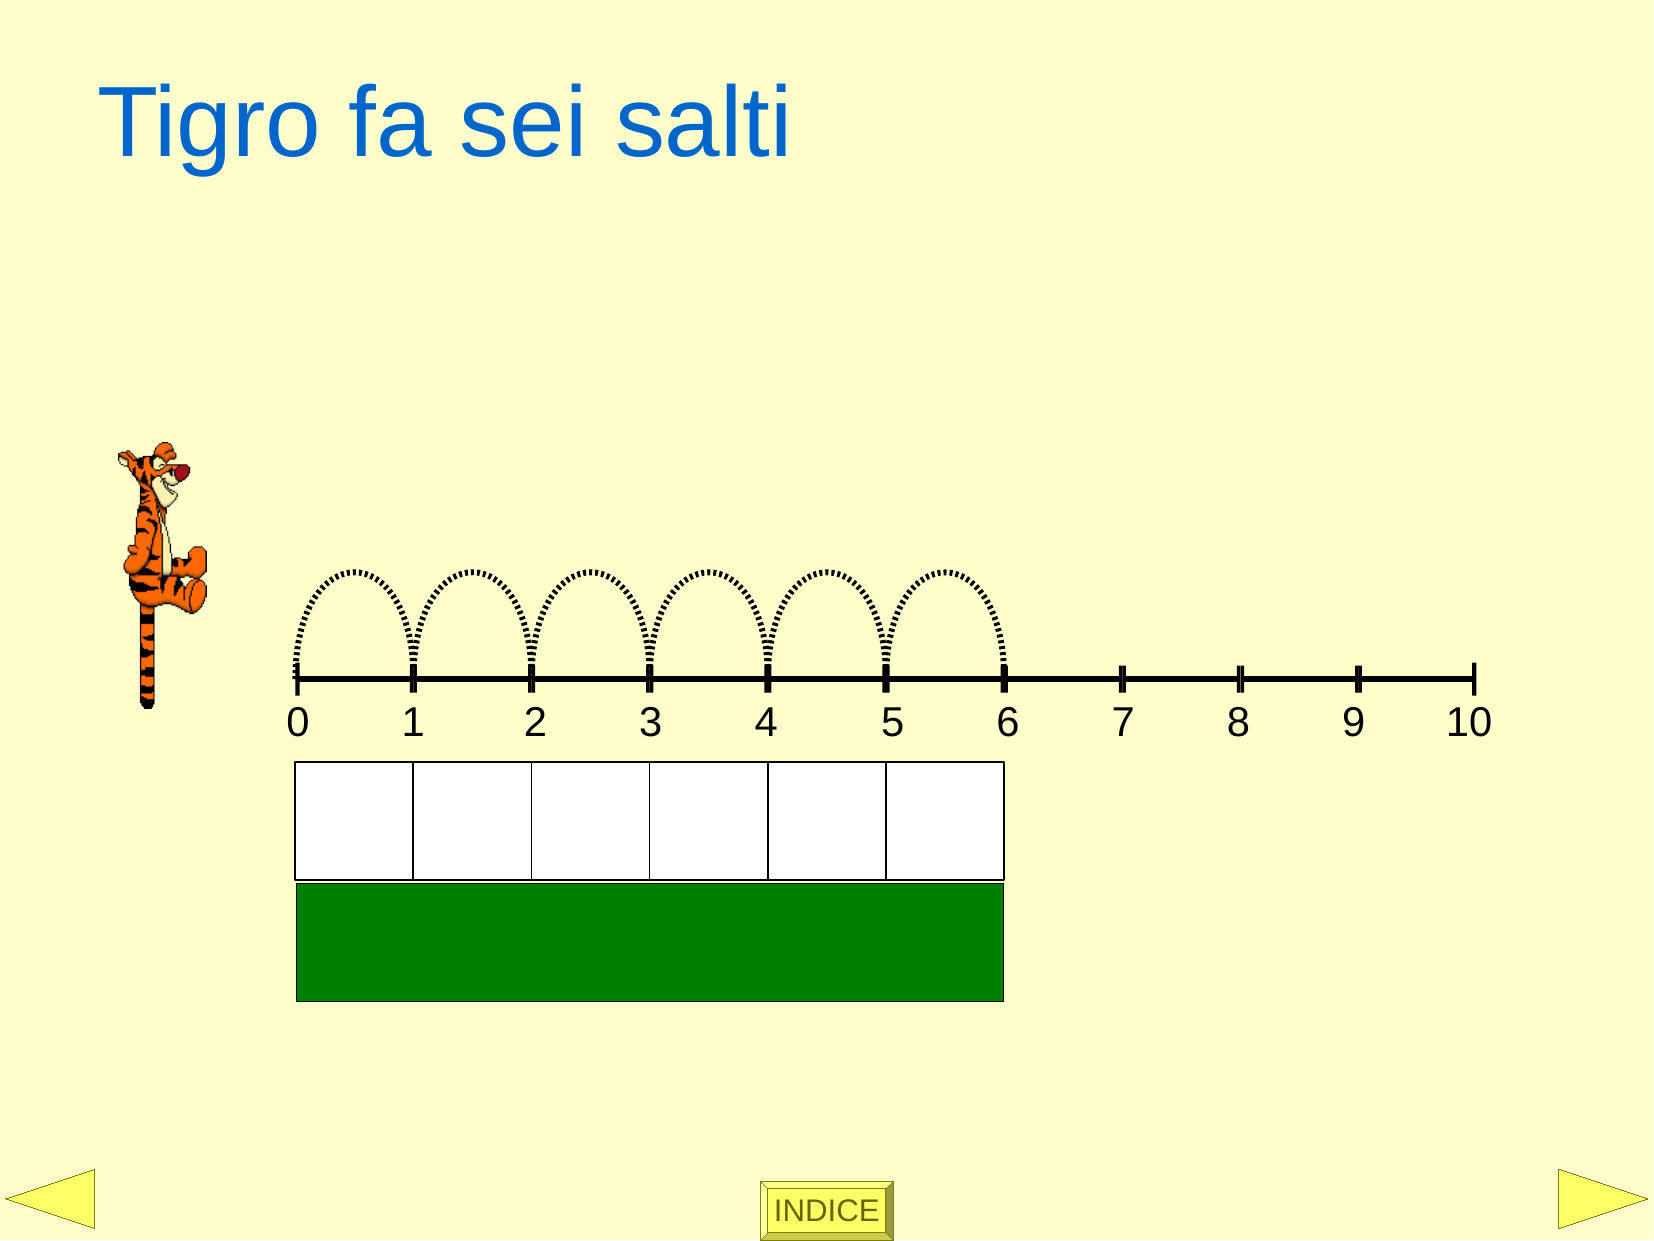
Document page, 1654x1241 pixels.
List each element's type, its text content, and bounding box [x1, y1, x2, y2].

text_box [5, 1169, 95, 1229]
text_box [296, 883, 1004, 1002]
picture [118, 442, 207, 709]
text_box 0 1 2 3 4 5 6 7 8 9 10 [271, 690, 1542, 753]
text_box Tigro fa sei salti [82, 59, 809, 186]
text_box [295, 761, 1004, 880]
text_box [1558, 1169, 1648, 1229]
text_box INDICE [768, 1189, 885, 1232]
